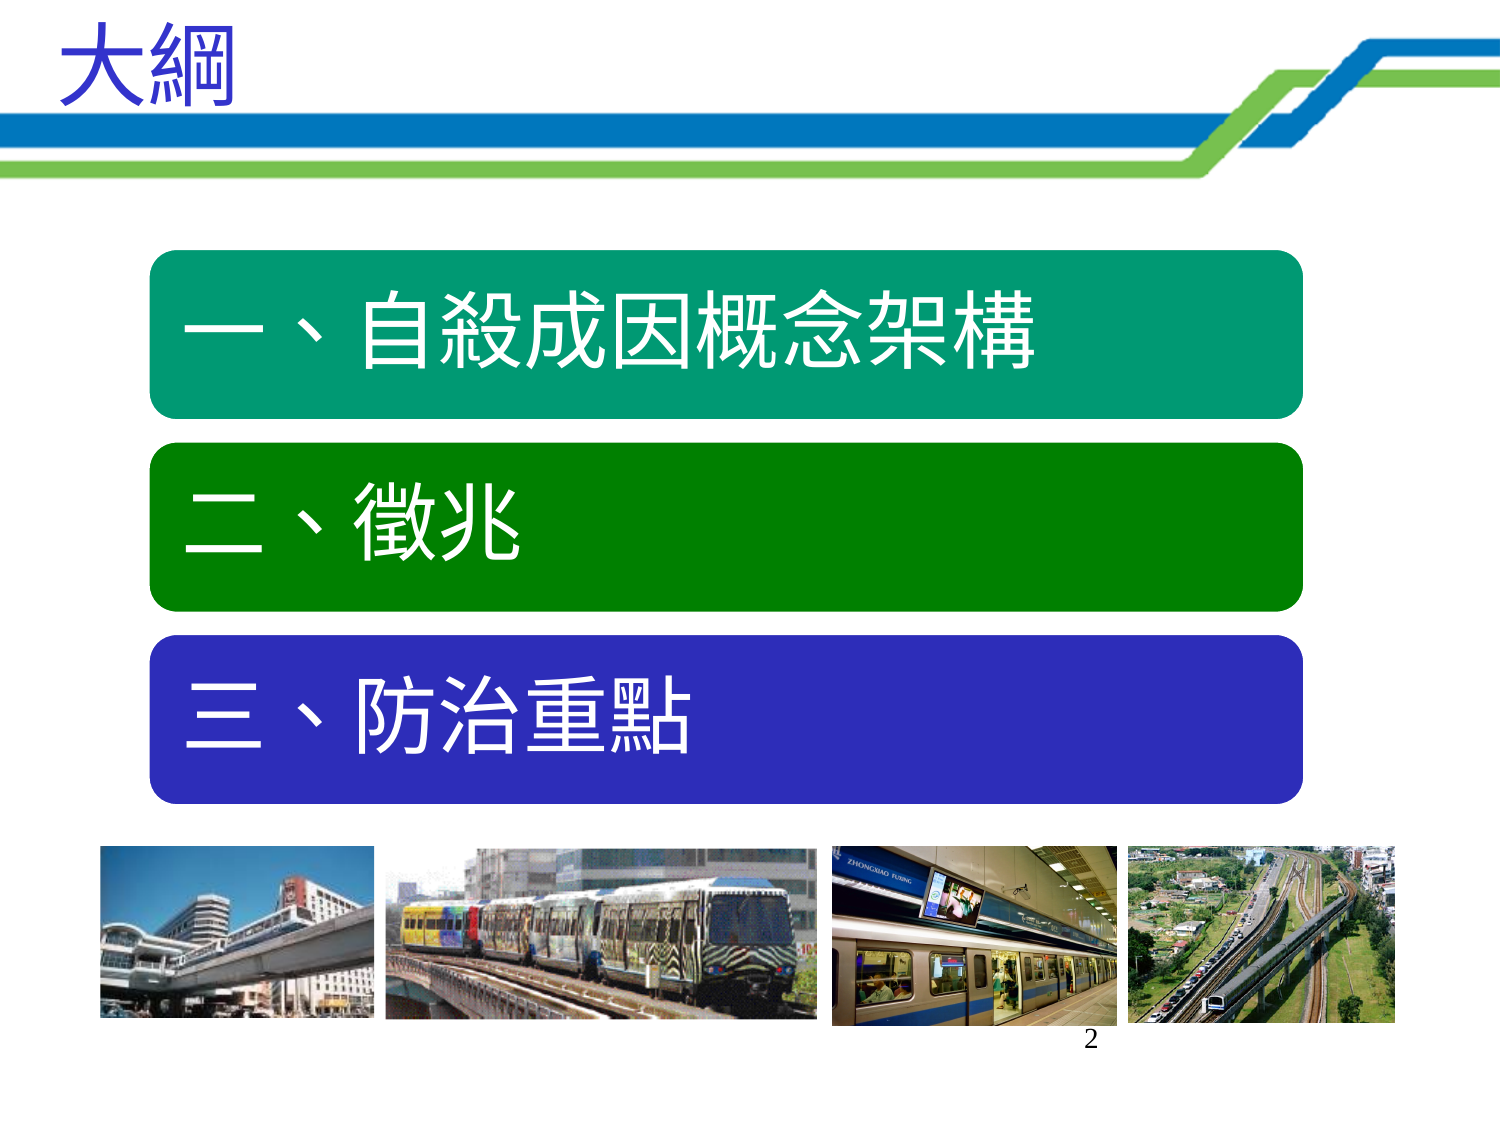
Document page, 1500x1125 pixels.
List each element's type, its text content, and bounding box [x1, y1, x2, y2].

picture [383, 846, 817, 1021]
text_box [1069, 1011, 1382, 1087]
picture [100, 846, 375, 1018]
text_box 二、徵兆 [147, 440, 1306, 614]
text_box 三、防治重點 [147, 633, 1306, 807]
title 大綱 [41, 0, 692, 113]
chart [832, 846, 1117, 1026]
text_box 一、自殺成因概念架構 [147, 248, 1306, 422]
picture [1128, 846, 1395, 1023]
